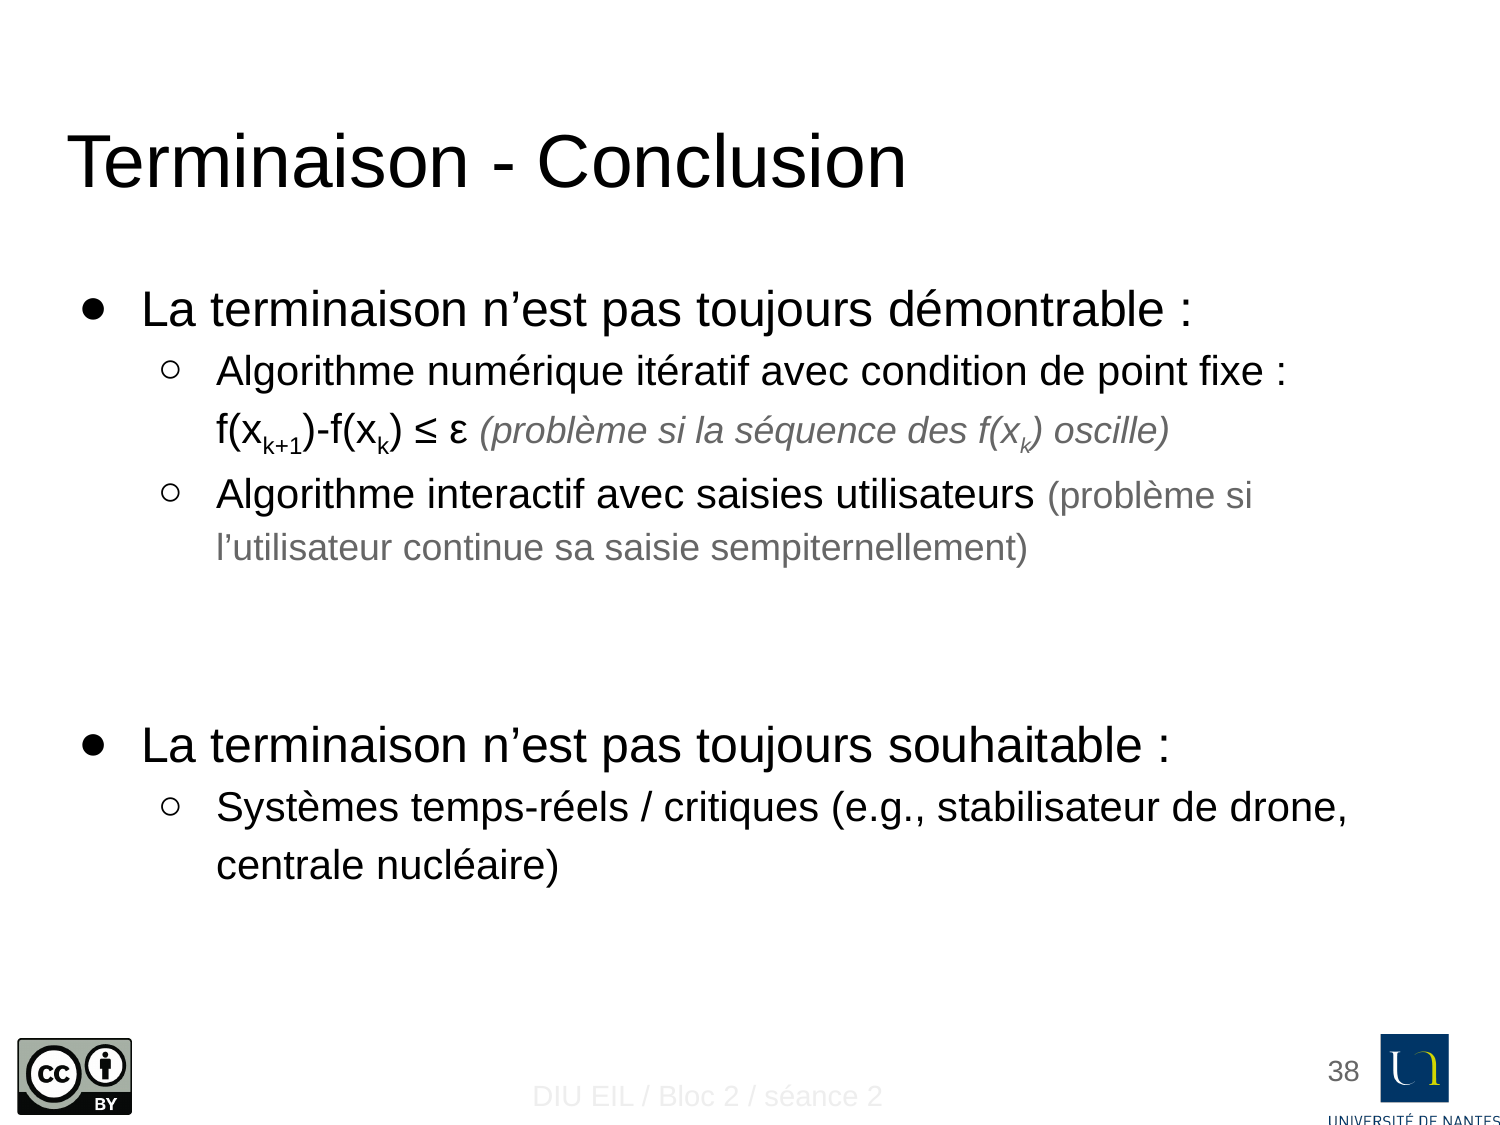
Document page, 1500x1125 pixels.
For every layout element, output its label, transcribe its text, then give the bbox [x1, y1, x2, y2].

picture [1329, 1034, 1500, 1125]
slide_number <numéro> [1284, 1038, 1375, 1102]
list La terminaison n’est pas toujours démontrable : Algorithme numérique itératif avec condition de point fixe : f(xk+1)-f(xk) ≤ ε (problème si la séquence des f(xk) oscille) Algorithme interactif avec saisies utilisateurs (problème si l’utilisateur continue sa saisie sempiternellement) La terminaison n’est pas toujours souhaitable : Systèmes temps-réels / critiques (e.g., stabilisateur de drone, centrale nucléaire) [51, 252, 1449, 1064]
picture [17, 1038, 132, 1115]
title Terminaison - Conclusion [51, 97, 1449, 223]
